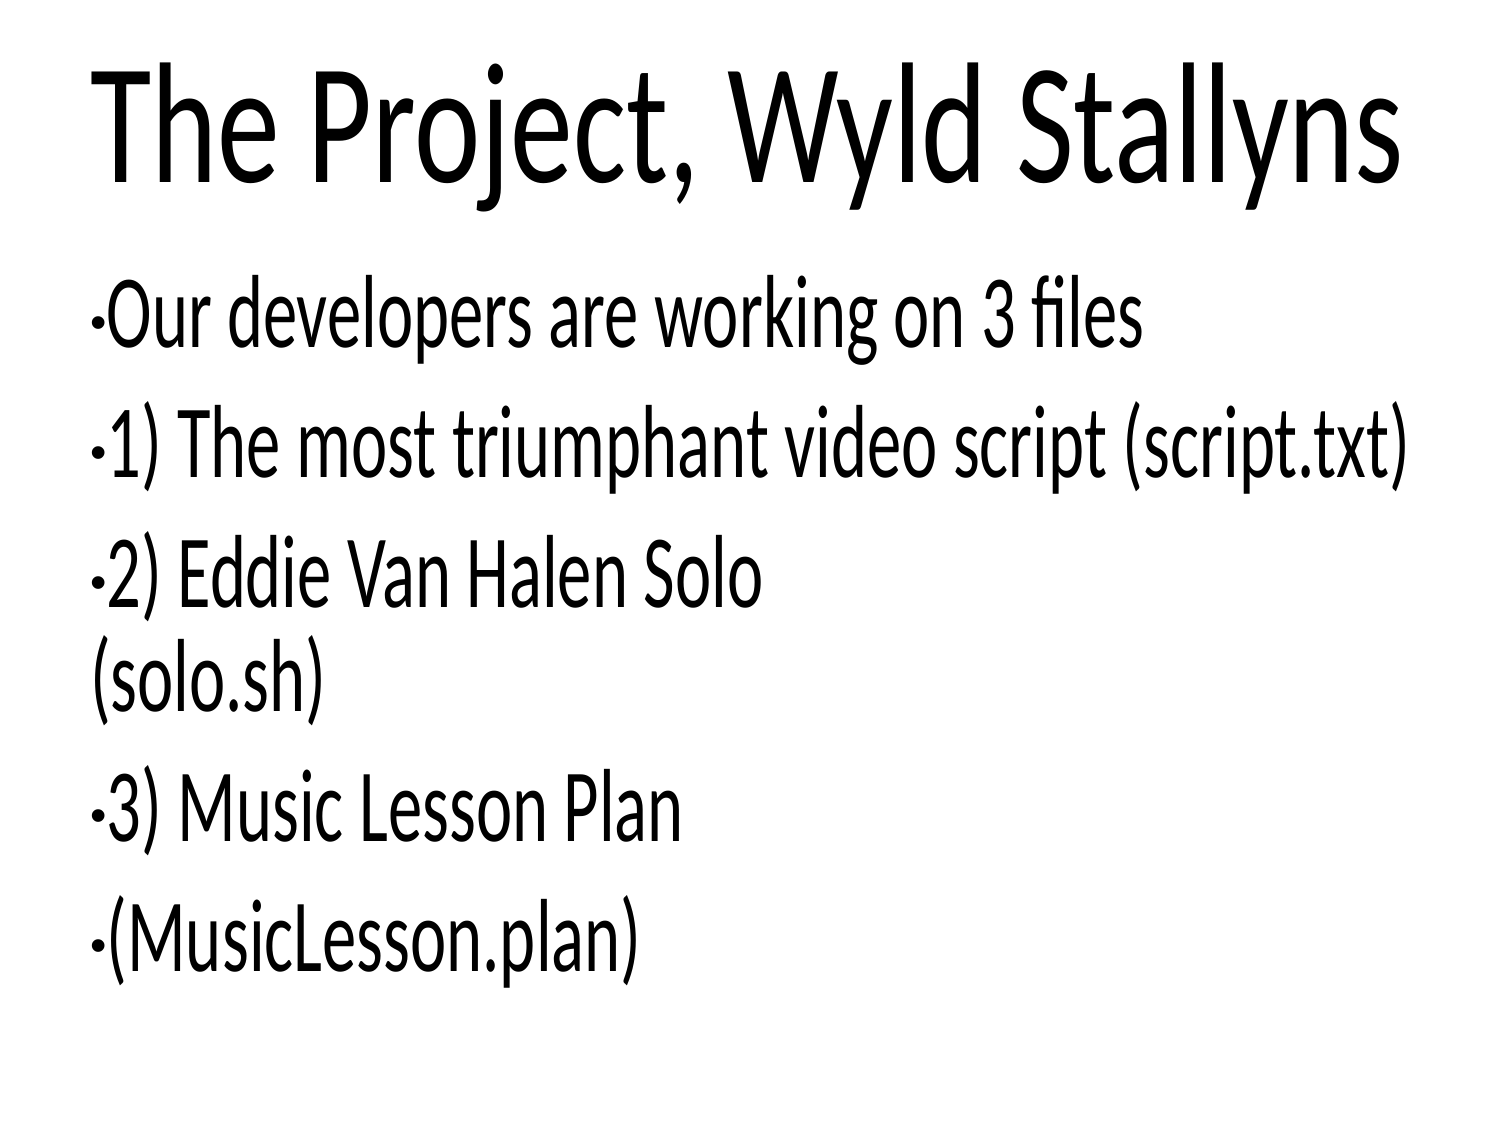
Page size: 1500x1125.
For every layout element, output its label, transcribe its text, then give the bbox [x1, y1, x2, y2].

title The Project, Wyld Stallyns [75, 45, 1426, 233]
list Our developers are working on 3 files 1) The most triumphant video script (script.txt) 2) Eddie Van Halen Solo (solo.sh) 3) Music Lesson Plan (MusicLesson.plan) [75, 262, 1426, 1005]
